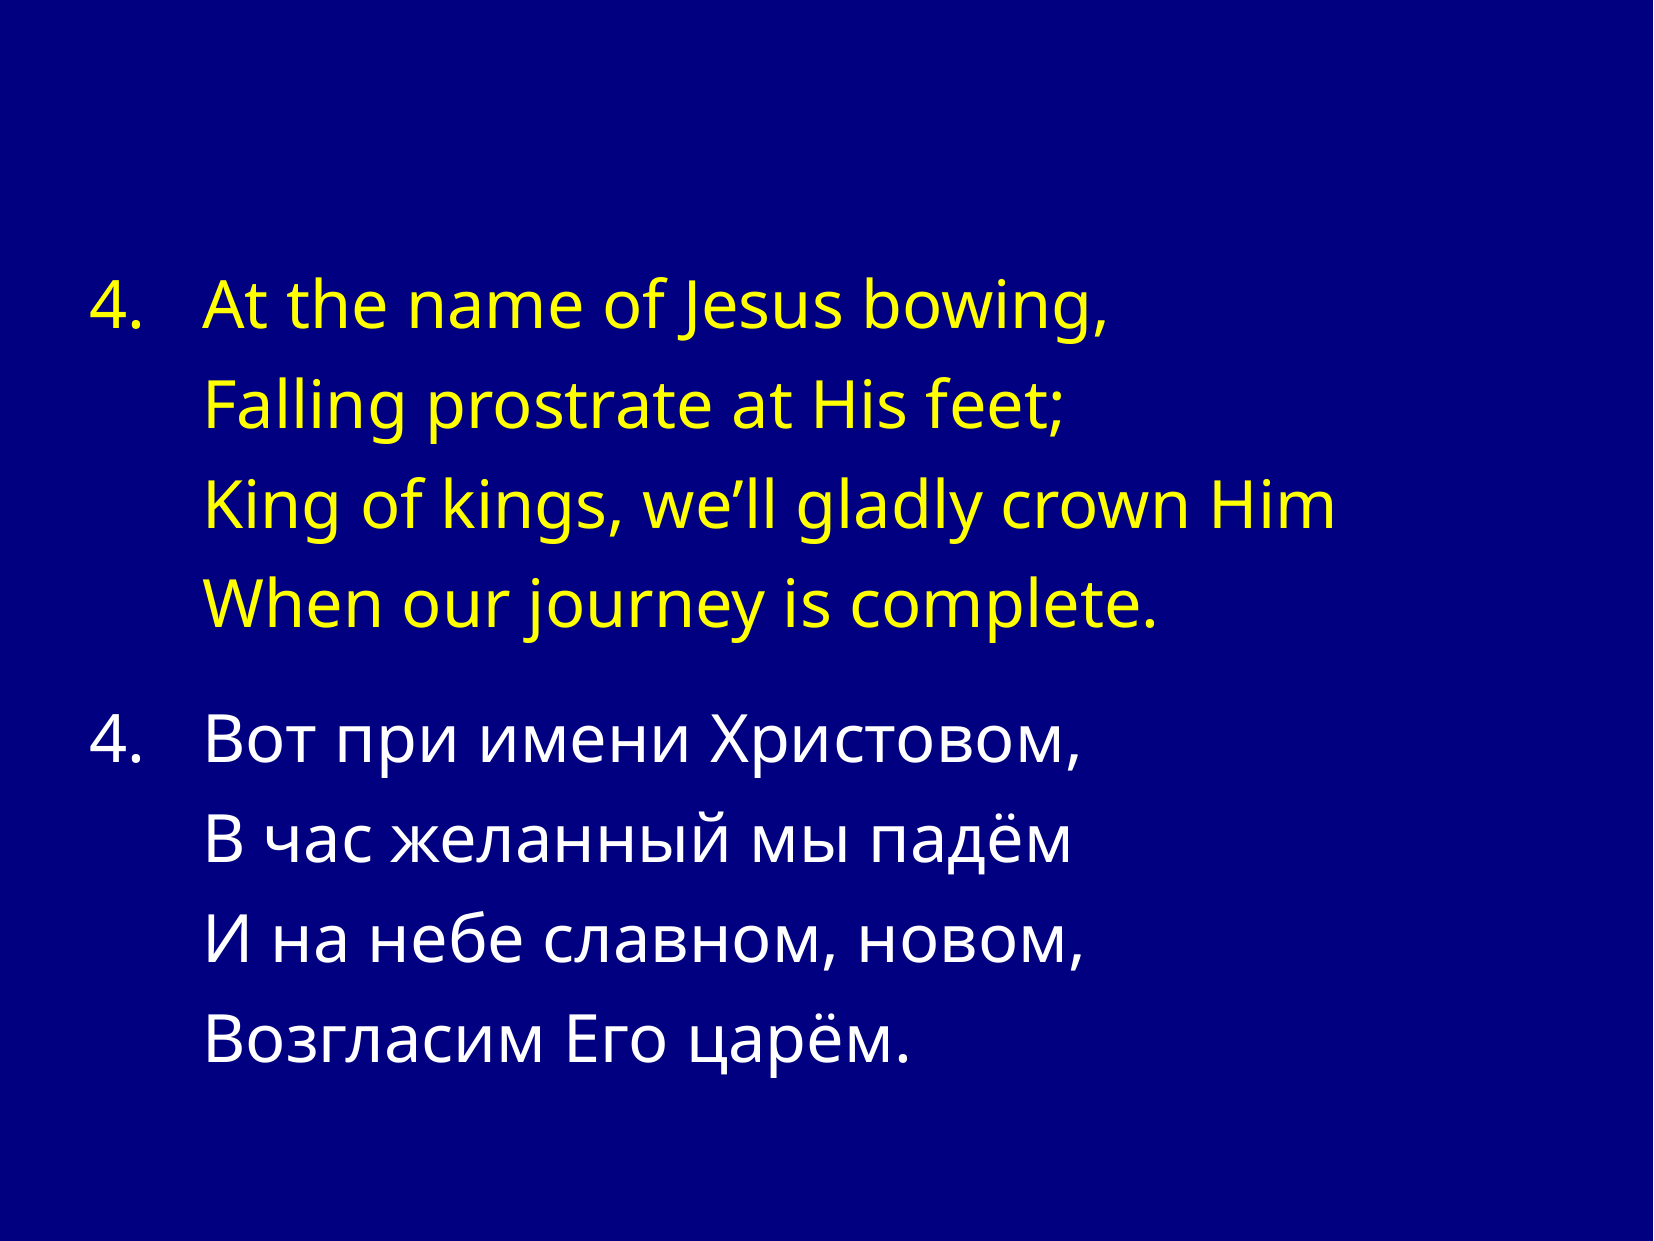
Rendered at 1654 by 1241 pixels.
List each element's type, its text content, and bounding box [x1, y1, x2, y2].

text_box 4. At the name of Jesus bowing, Falling prostrate at His feet; King of kings, we’ll gladly crown Him When our journey is complete. [75, 150, 1576, 638]
text_box 4. Вот при имени Христовом, В час желанный мы падём И на небе славном, новом, Возгласим Его царём. [75, 675, 1576, 1163]
